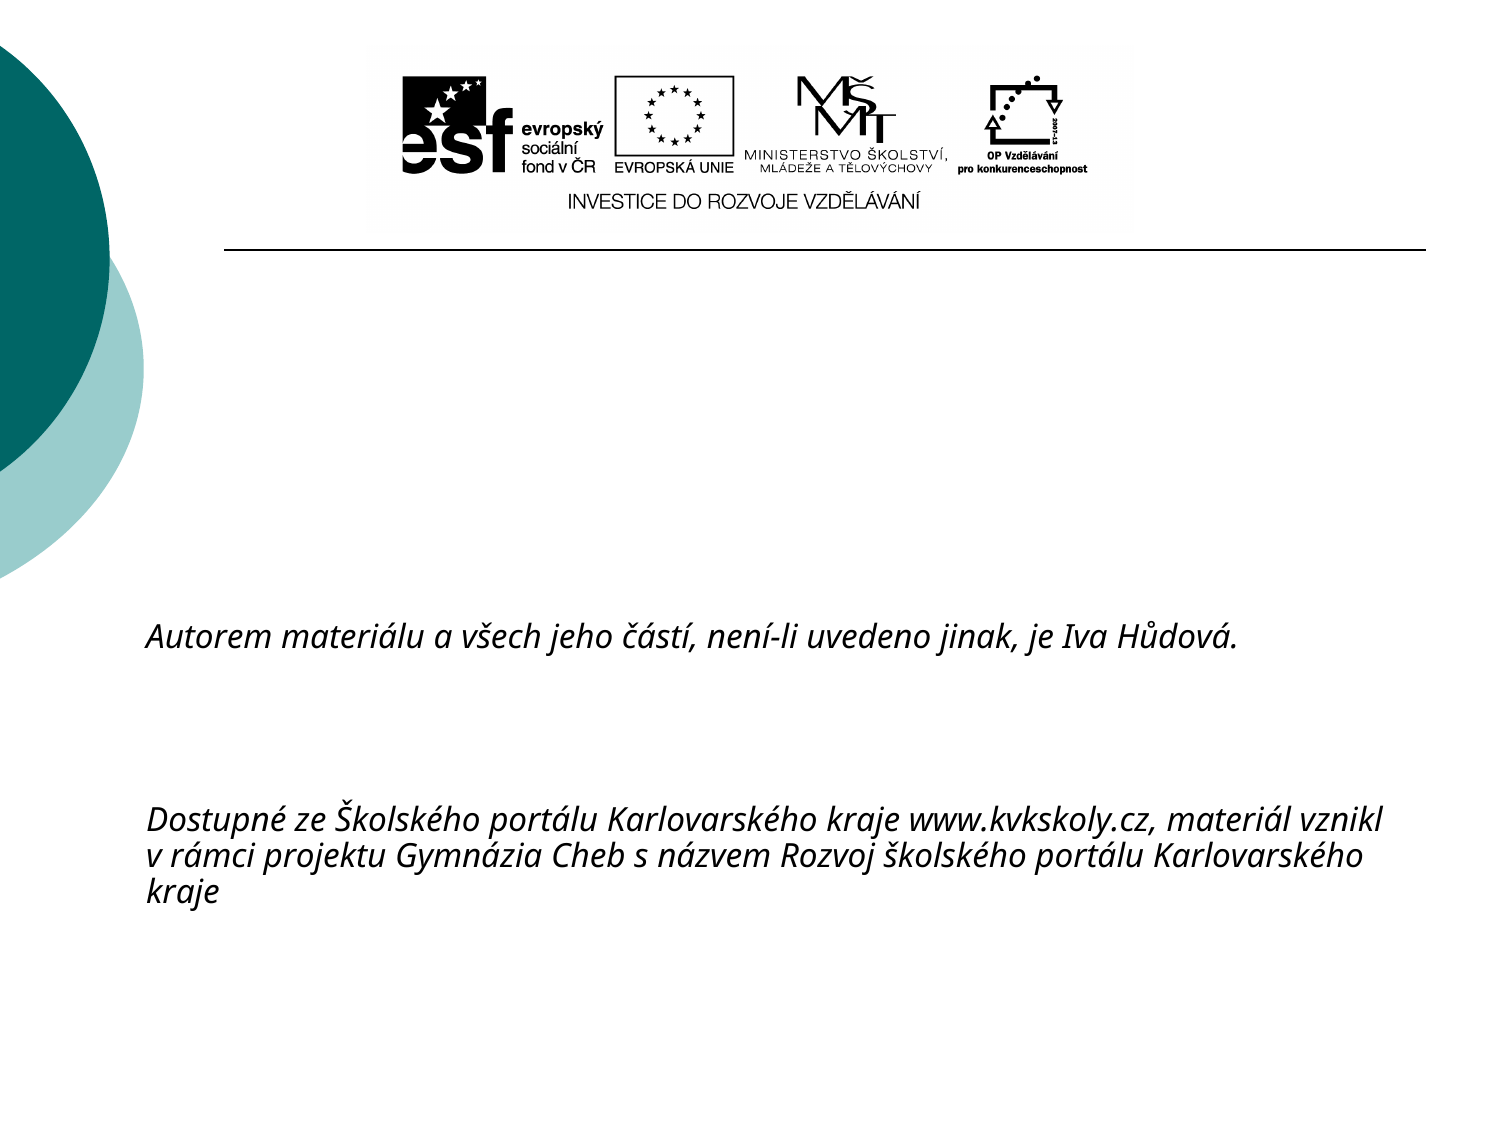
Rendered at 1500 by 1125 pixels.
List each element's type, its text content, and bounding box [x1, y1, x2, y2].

picture [366, 45, 1134, 233]
list Autorem materiálu a všech jeho částí, není-li uvedeno jinak, je Iva Hůdová. Dostupné ze Školského portálu Karlovarského kraje www.kvkskoly.cz, materiál vznikl v rámci projektu Gymnázia Cheb s názvem Rozvoj školského portálu Karlovarského kraje [75, 262, 1426, 1006]
